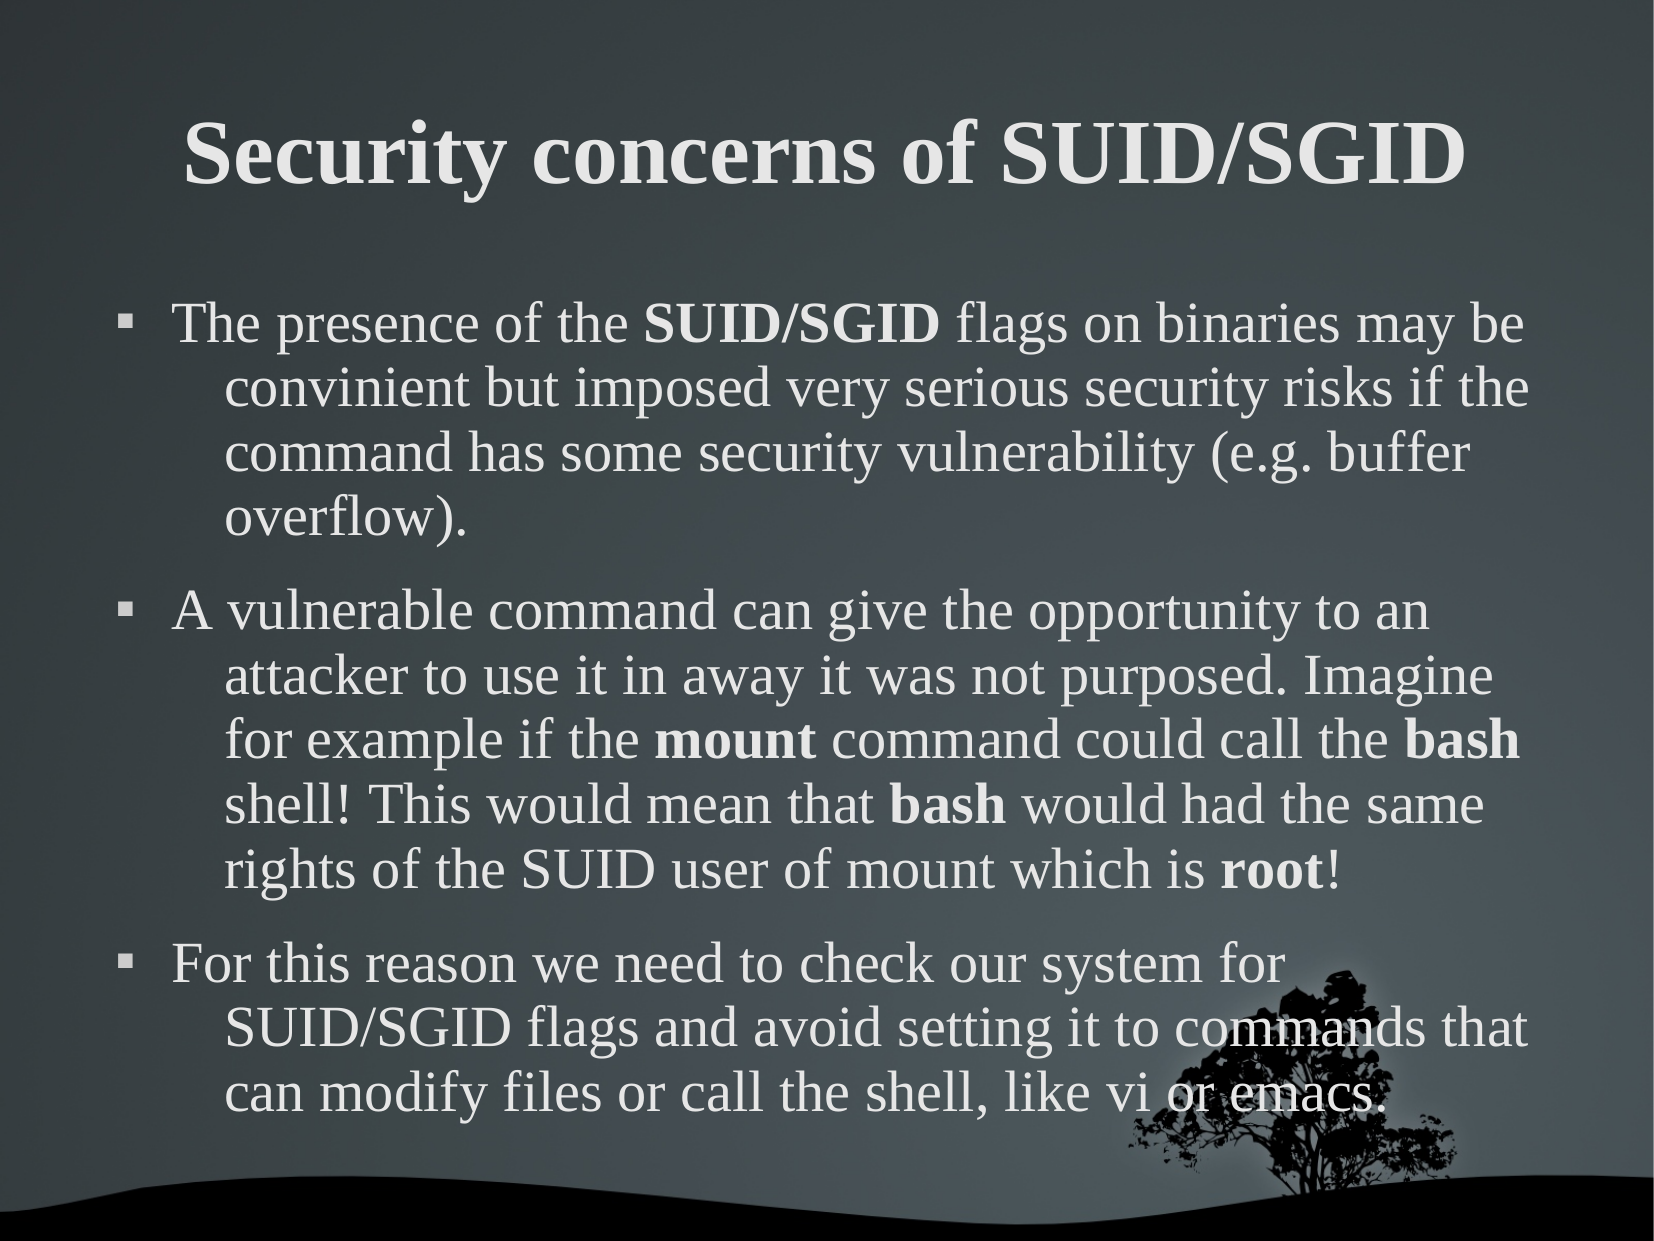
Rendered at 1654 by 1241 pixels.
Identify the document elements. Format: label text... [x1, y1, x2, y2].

picture [0, 0, 1654, 1241]
list The presence of the SUID/SGID flags on binaries may be convinient but imposed very serious security risks if the command has some security vulnerability (e.g. buffer overflow). A vulnerable command can give the opportunity to an attacker to use it in away it was not purposed. Imagine for example if the mount command could call the bash shell! This would mean that bash would had the same rights of the SUID user of mount which is root! For this reason we need to check our system for SUID/SGID flags and avoid setting it to commands that can modify files or call the shell, like vi or emacs. [82, 290, 1571, 1189]
title Security concerns of SUID/SGID [82, 33, 1571, 273]
